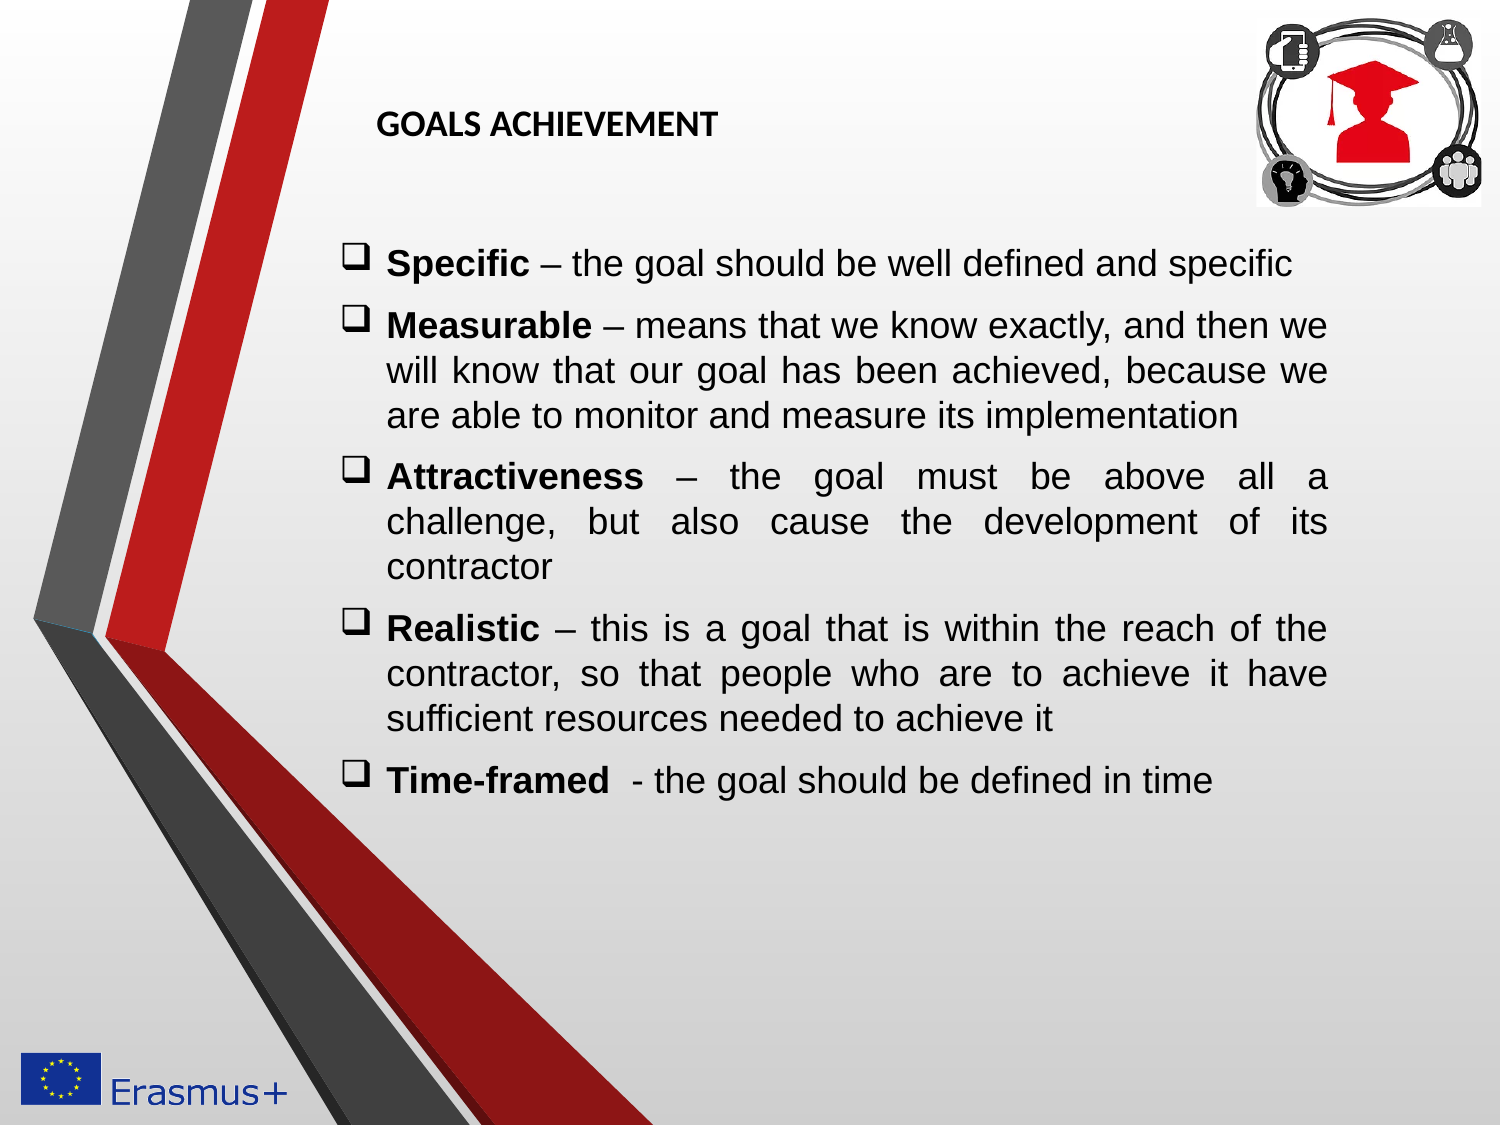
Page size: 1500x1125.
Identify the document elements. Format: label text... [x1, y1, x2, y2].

chart [1257, 19, 1483, 209]
picture [5, 1037, 302, 1120]
text_box Specific – the goal should be well defined and specific Measurable – means that we know exactly, and then we will know that our goal has been achieved, because we are able to monitor and measure its implementation Attractiveness – the goal must be above all a challenge, but also cause the development of its contractor Realistic – this is a goal that is within the reach of the contractor, so that people who are to achieve it have sufficient resources needed to achieve it Time-framed - the goal should be defined in time [324, 231, 1343, 809]
picture [1256, 18, 1482, 207]
text_box GOALS ACHIEVEMENT [361, 91, 1000, 152]
